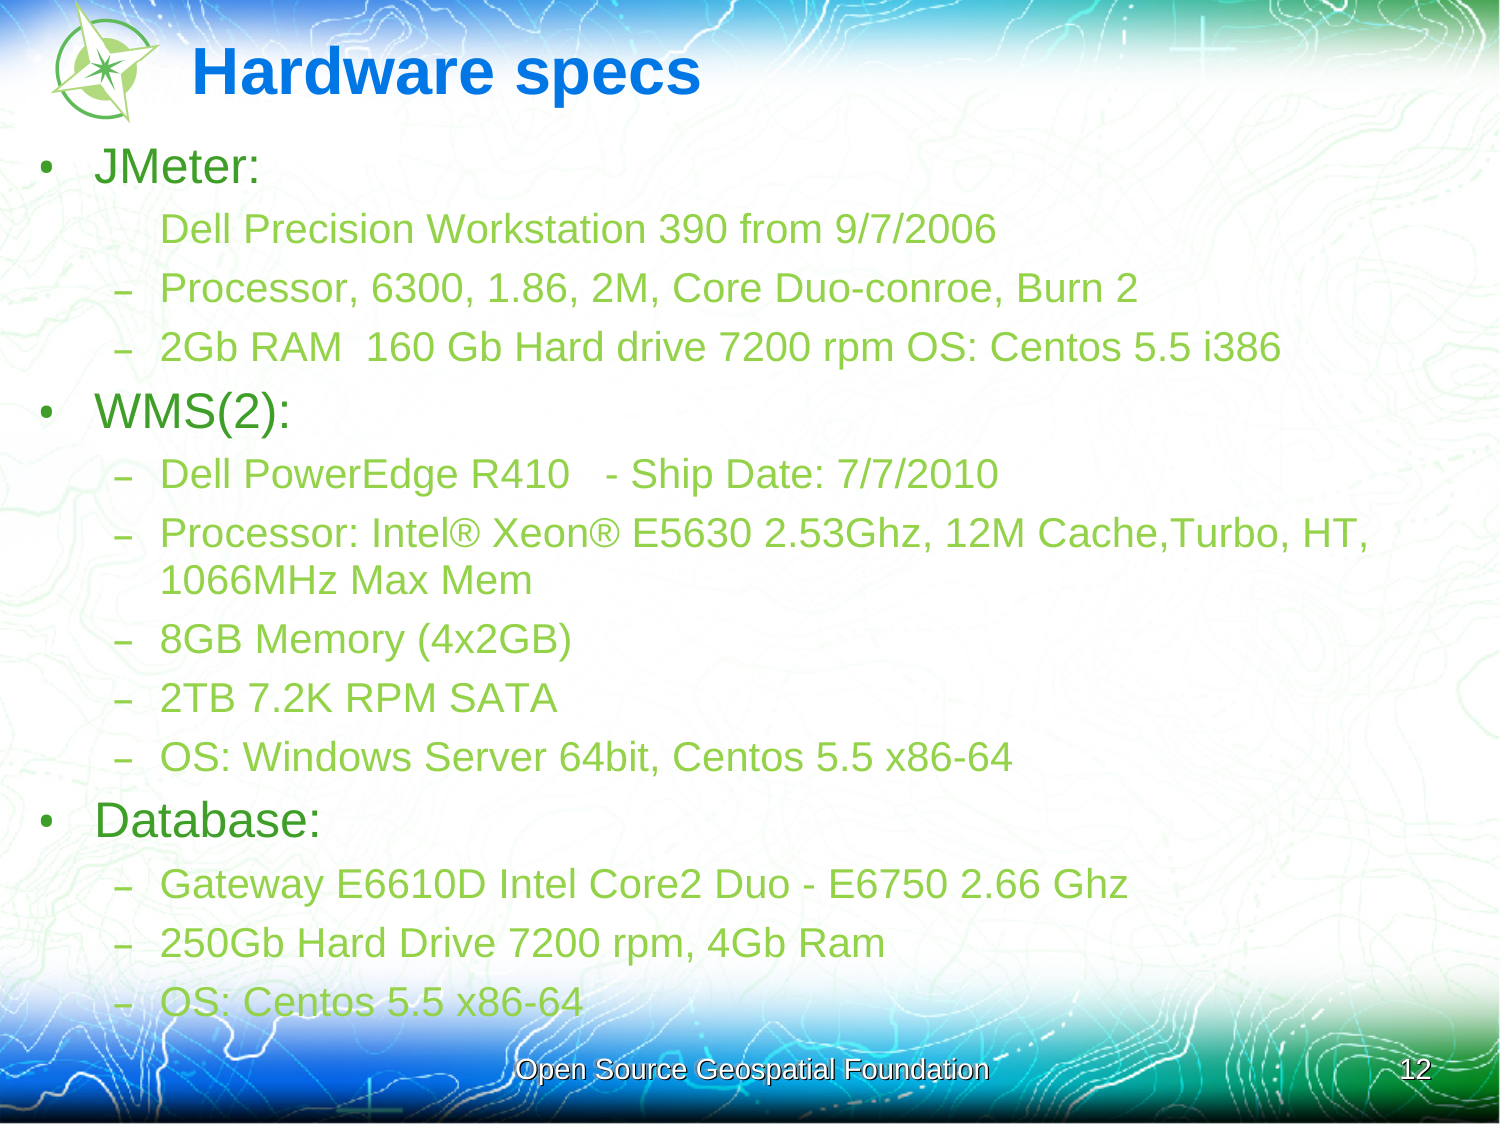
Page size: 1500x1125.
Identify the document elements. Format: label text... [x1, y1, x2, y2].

list JMeter: Dell Precision Workstation 390 from 9/7/2006 Processor, 6300, 1.86, 2M, Core Duo-conroe, Burn 2 2Gb RAM 160 Gb Hard drive 7200 rpm OS: Centos 5.5 i386 WMS(2): Dell PowerEdge R410 - Ship Date: 7/7/2010 Processor: Intel® Xeon® E5630 2.53Ghz, 12M Cache,Turbo, HT, 1066MHz Max Mem 8GB Memory (4x2GB) 2TB 7.2K RPM SATA OS: Windows Server 64bit, Centos 5.5 x86-64 Database: Gateway E6610D Intel Core2 Duo - E6750 2.66 Ghz 250Gb Hard Drive 7200 rpm, 4Gb Ram OS: Centos 5.5 x86-64 [23, 130, 1470, 1079]
title Hardware specs [177, 20, 1477, 122]
picture [0, 0, 1500, 1125]
